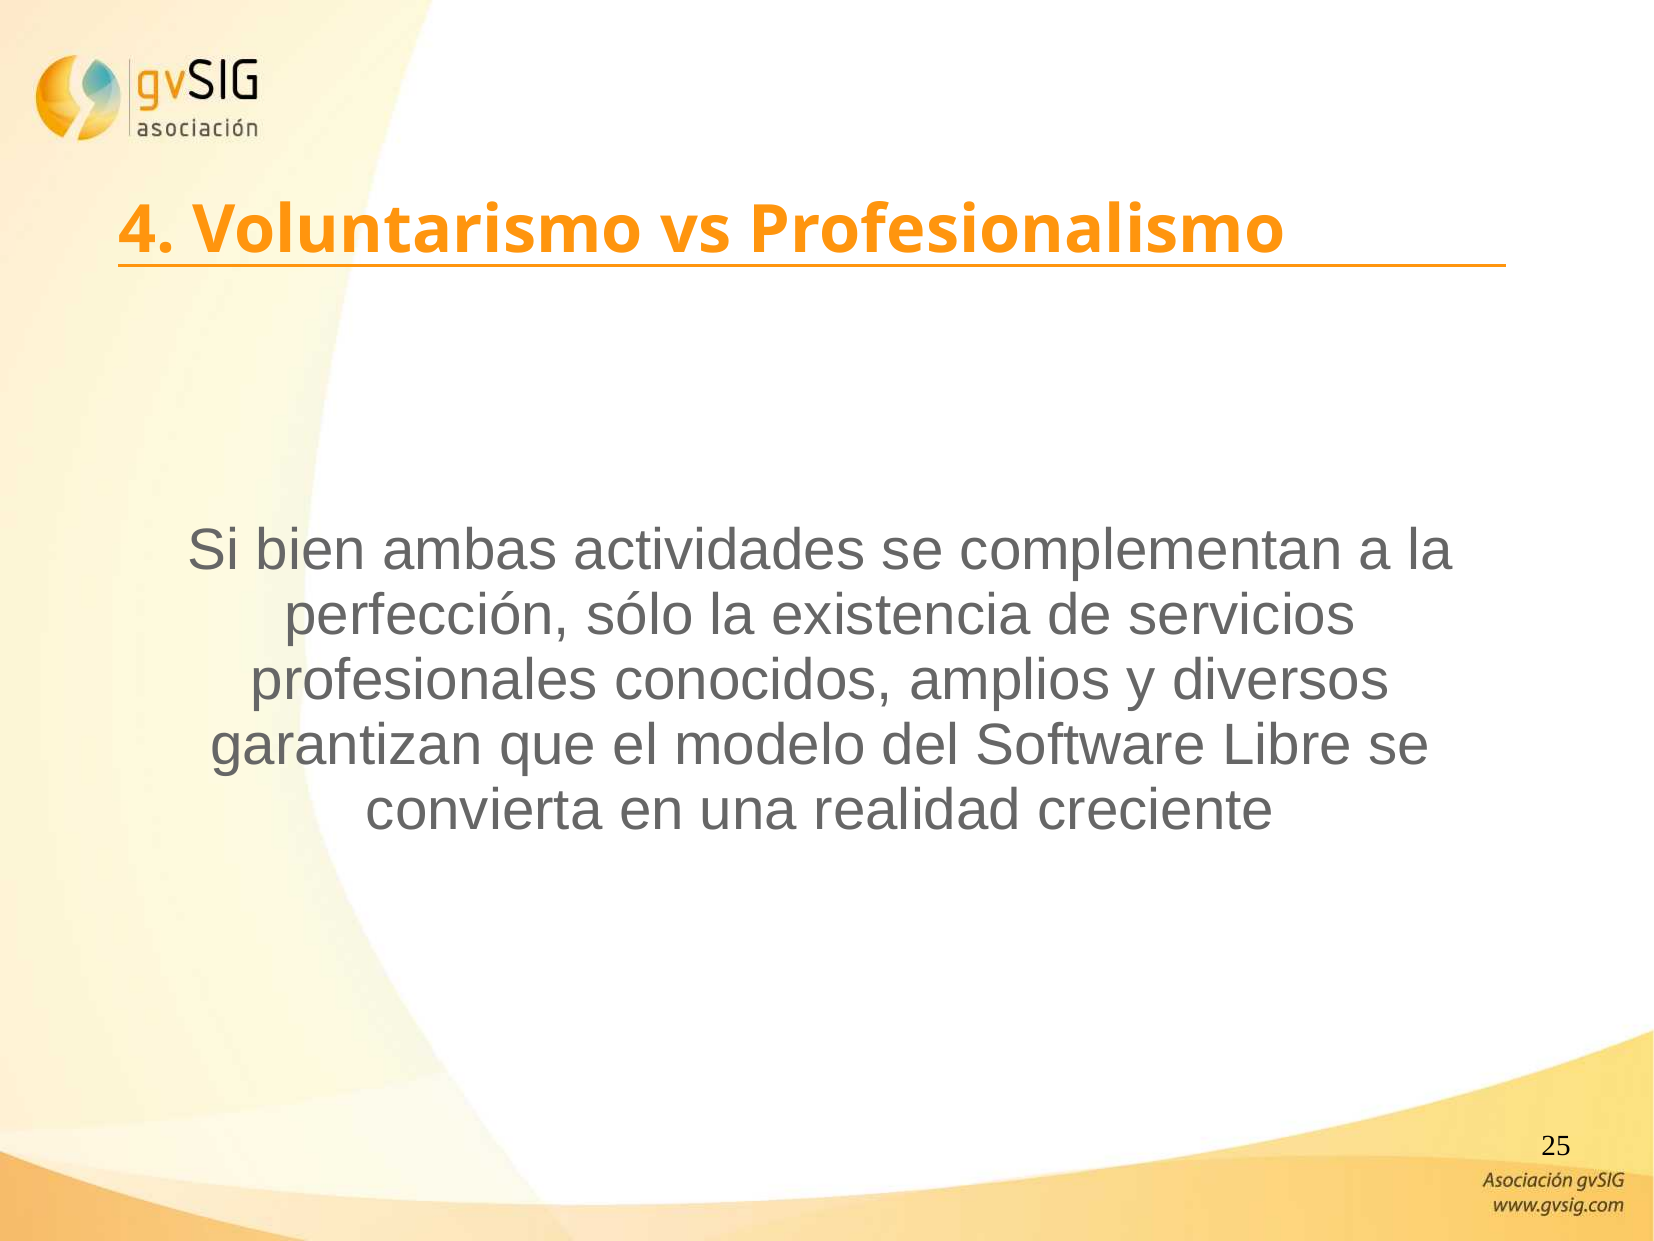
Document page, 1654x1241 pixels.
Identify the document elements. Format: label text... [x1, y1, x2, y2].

title 4. Voluntarismo vs Profesionalismo [118, 177, 1607, 276]
picture [0, 0, 1654, 1241]
text_box Si bien ambas actividades se complementan a la perfección, sólo la existencia de servicios profesionales conocidos, amplios y diversos garantizan que el modelo del Software Libre se convierta en una realidad creciente [112, 378, 1530, 1017]
